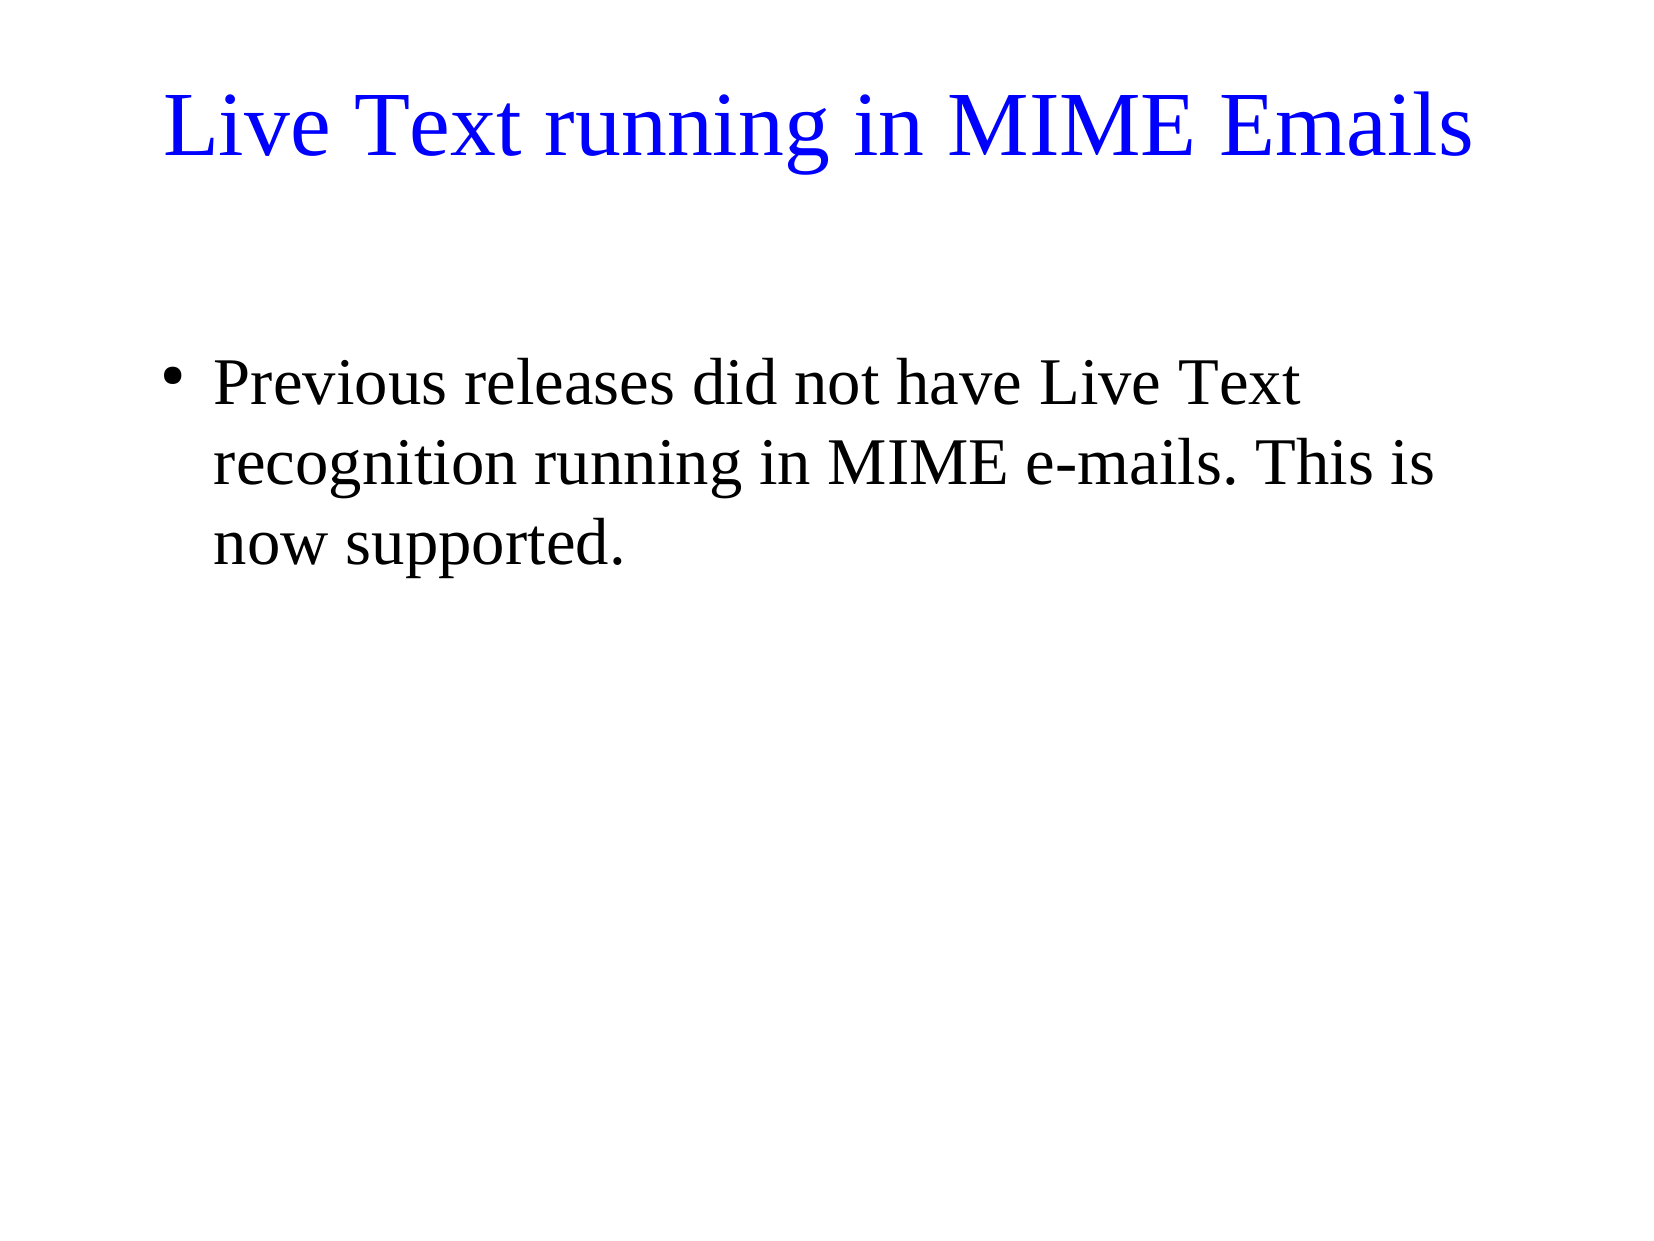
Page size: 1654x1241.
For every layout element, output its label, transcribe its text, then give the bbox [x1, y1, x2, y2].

title Live Text running in MIME Emails [113, 13, 1526, 224]
text_box Previous releases did not have Live Text recognition running in MIME e-mails. This is now supported. [143, 337, 1538, 687]
